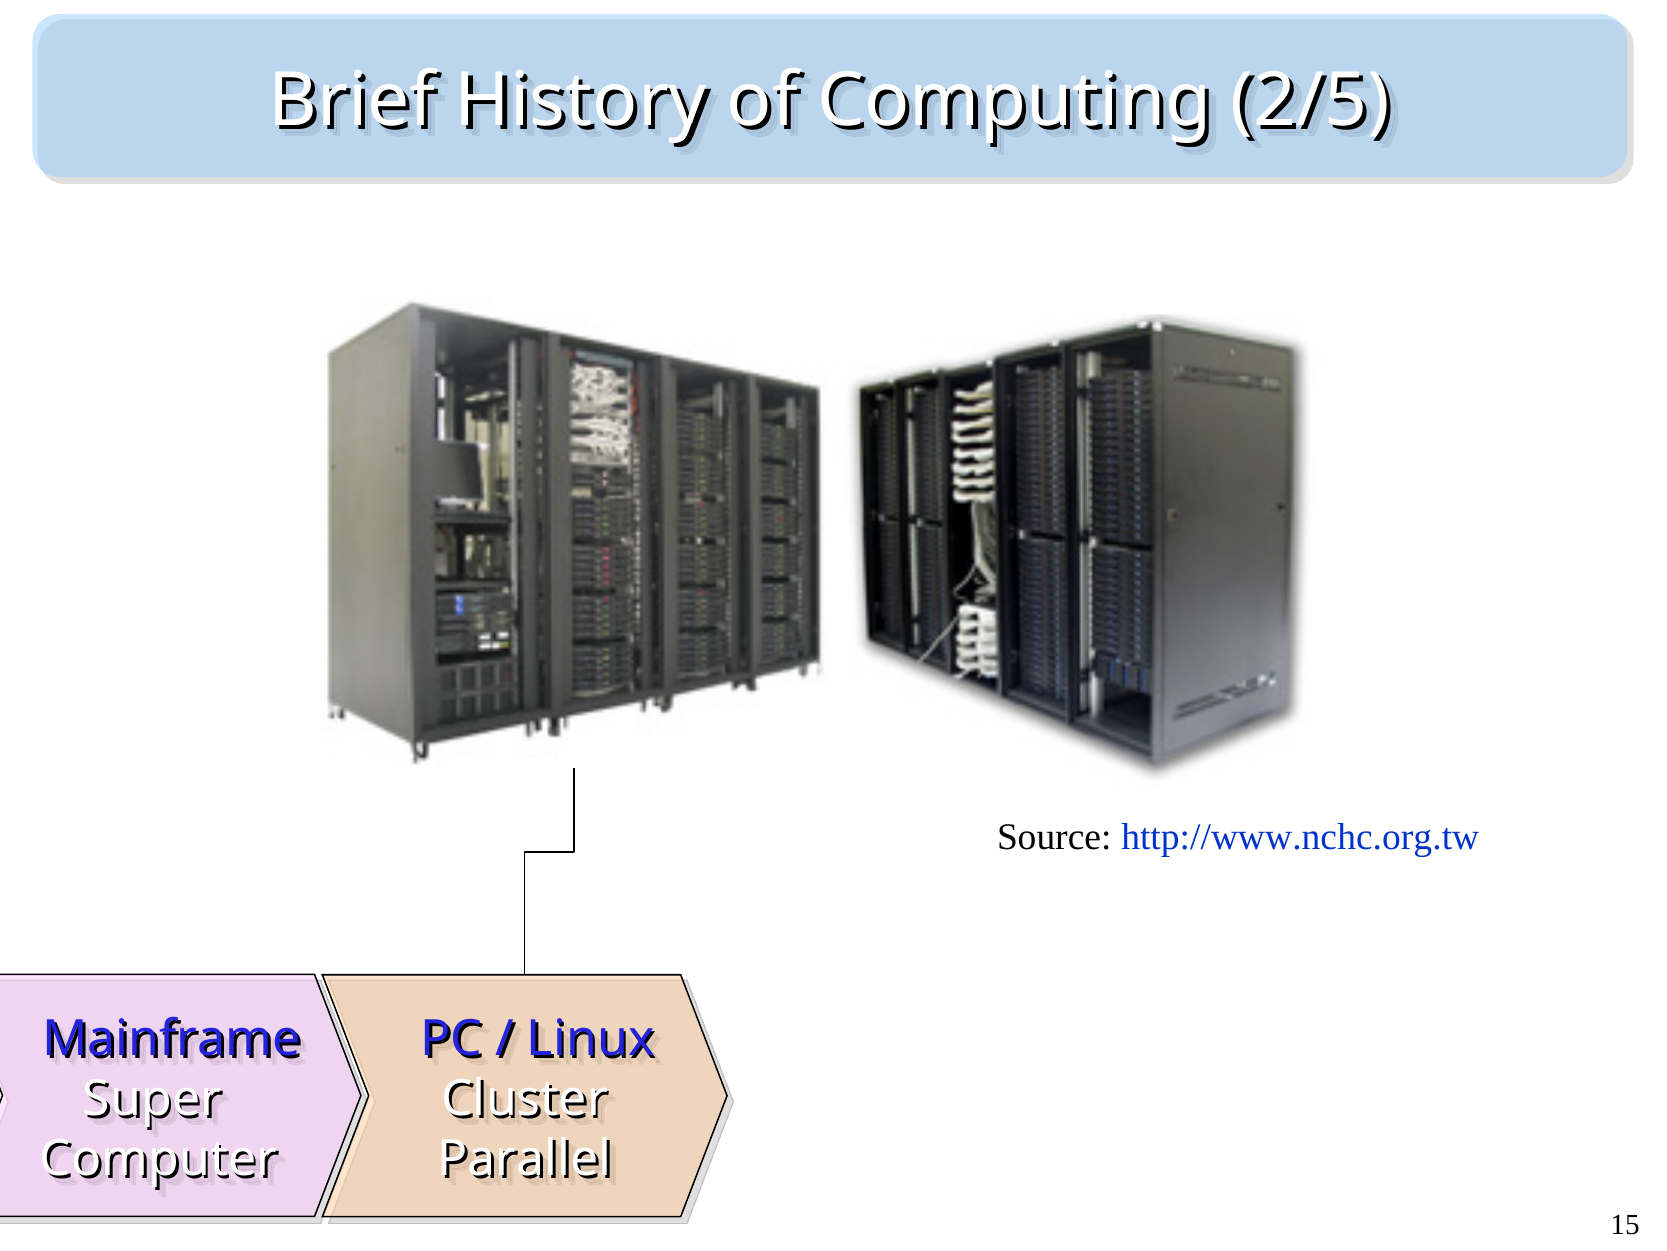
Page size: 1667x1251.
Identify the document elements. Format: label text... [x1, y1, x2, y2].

text_box Brief History of Computing (2/5) [32, 13, 1628, 178]
picture [320, 295, 827, 768]
text_box Source: http://www.nchc.org.tw [982, 804, 1495, 865]
picture [828, 314, 1328, 787]
text_box PC / Linux Cluster Parallel [322, 974, 728, 1217]
text_box Mainframe Super Computer [0, 974, 361, 1217]
